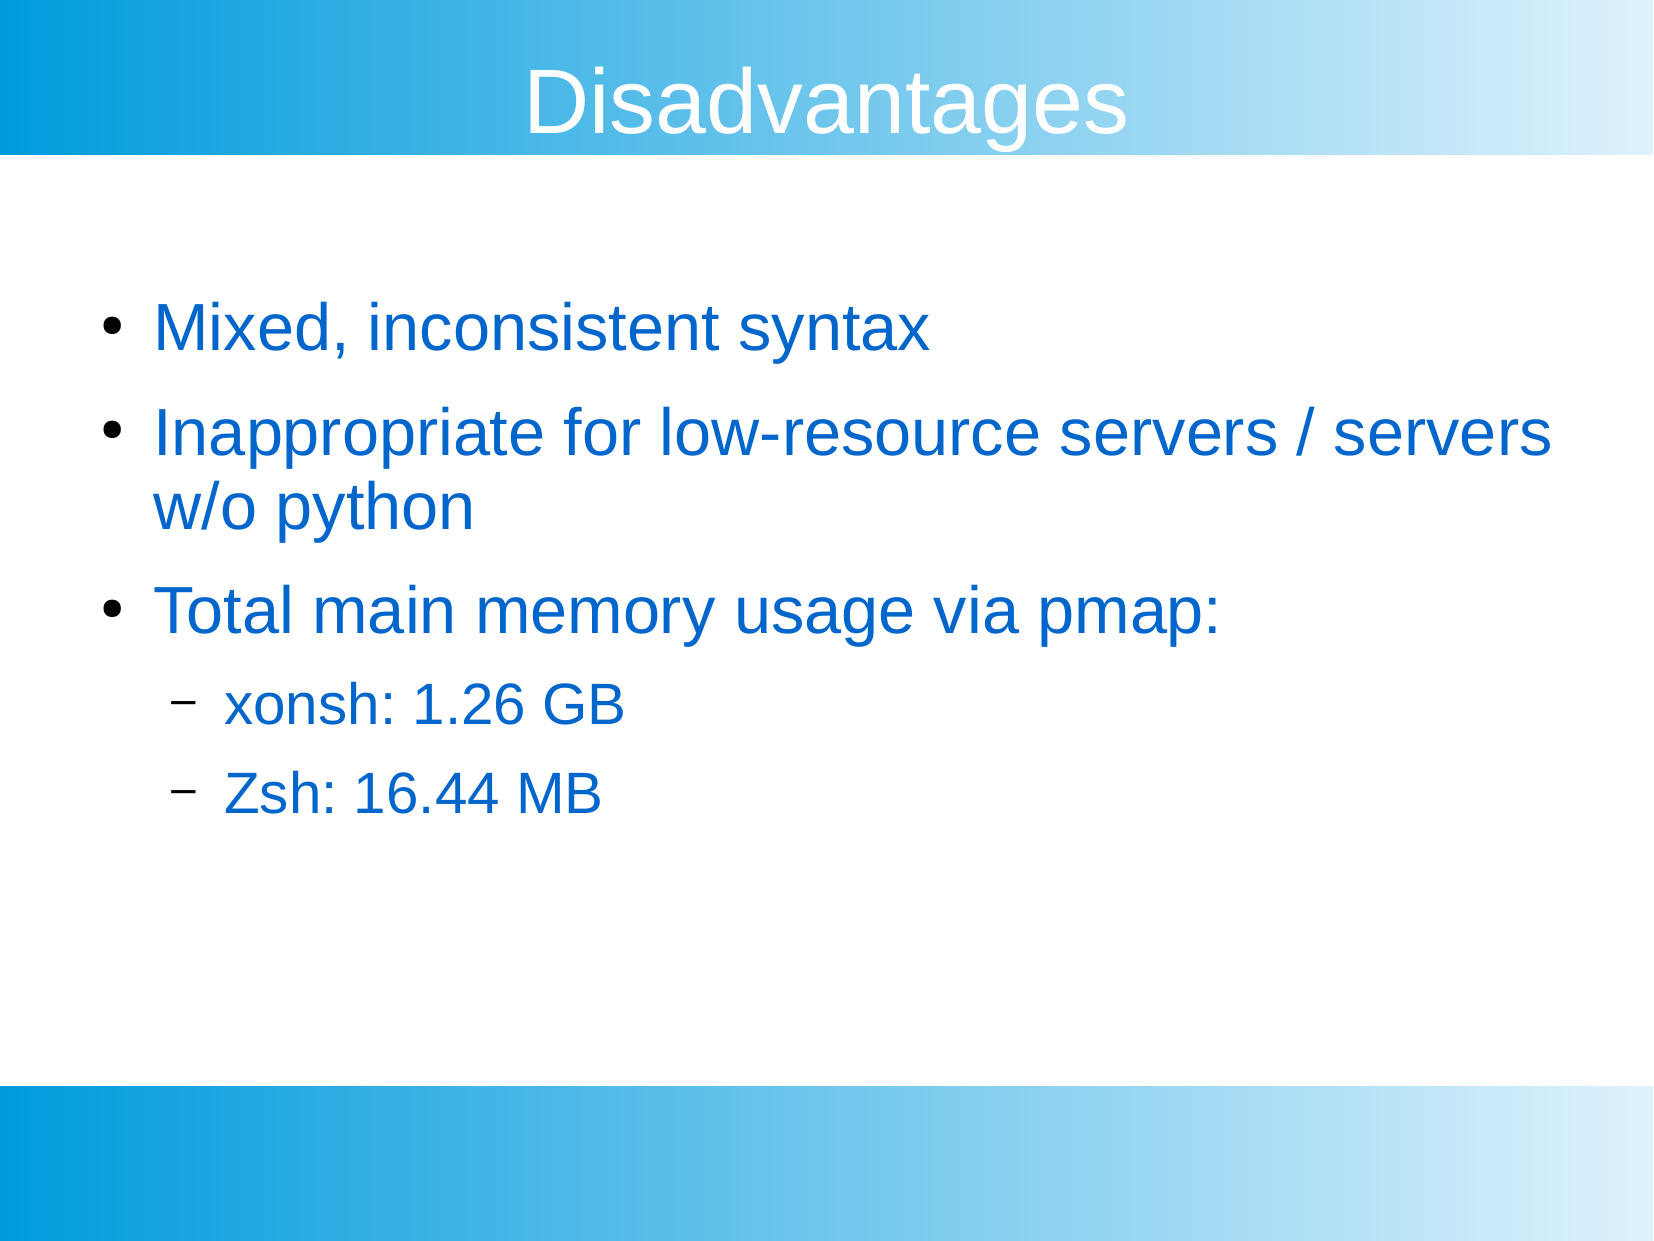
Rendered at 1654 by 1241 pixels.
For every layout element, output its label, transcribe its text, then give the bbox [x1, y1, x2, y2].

title Disadvantages [82, 49, 1571, 155]
list Mixed, inconsistent syntax Inappropriate for low-resource servers / servers w/o python Total main memory usage via pmap: xonsh: 1.26 GB Zsh: 16.44 MB [82, 290, 1571, 1010]
